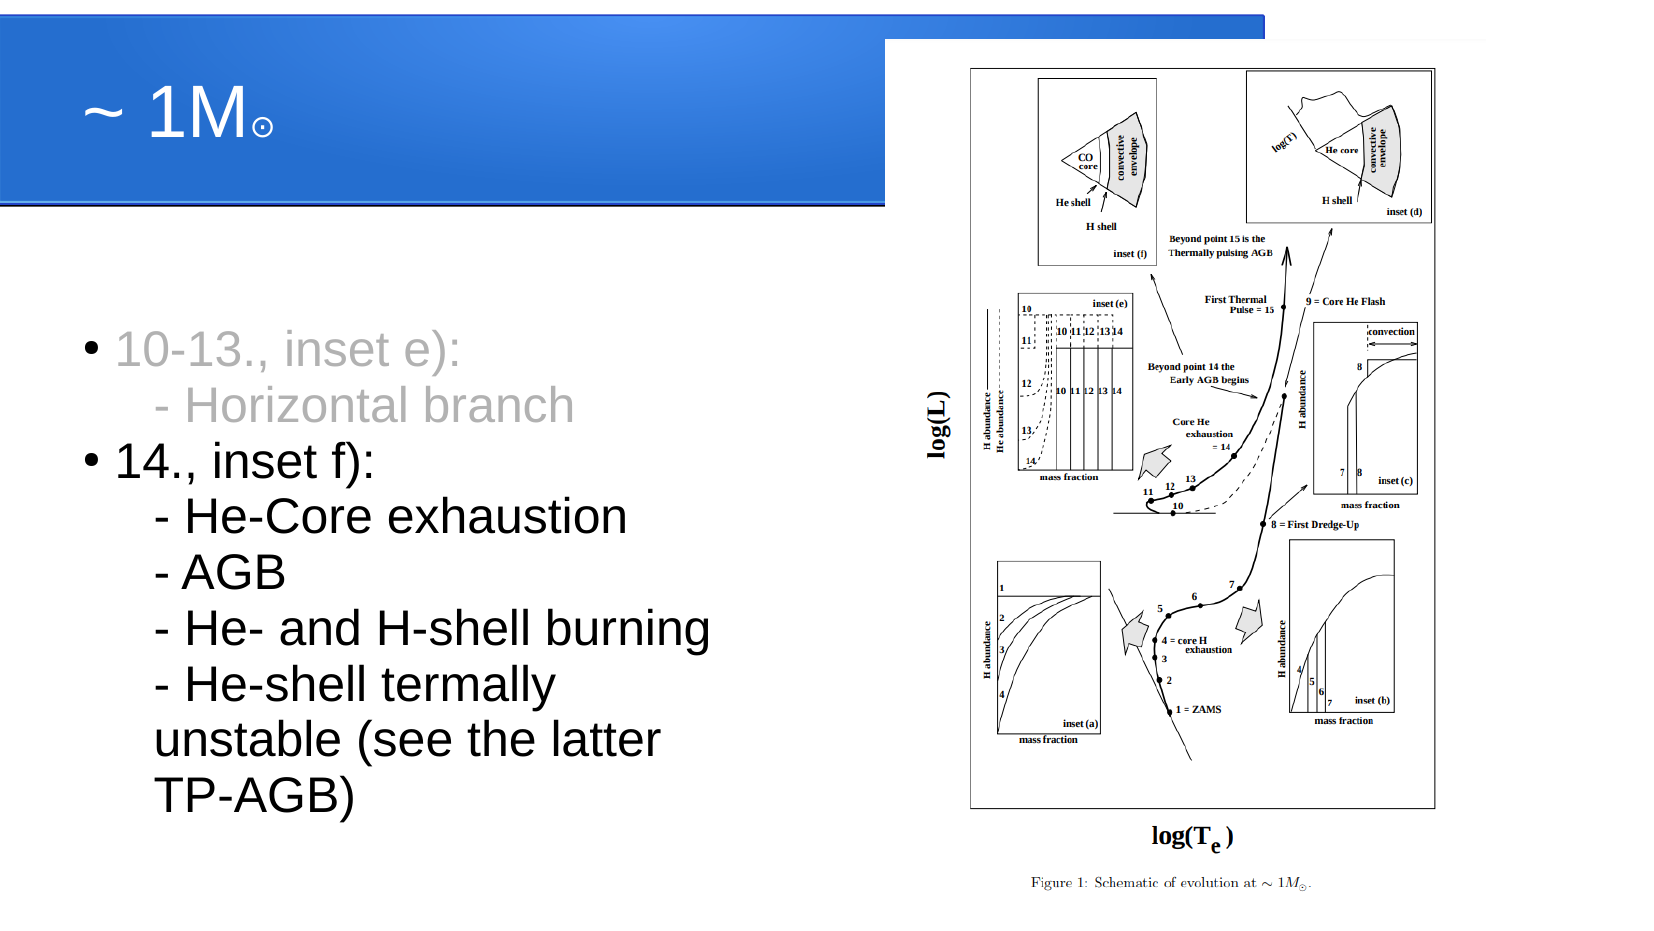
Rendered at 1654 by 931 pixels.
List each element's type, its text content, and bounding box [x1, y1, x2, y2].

title ~ 1M⊙ [82, 35, 1235, 189]
picture [885, 39, 1486, 916]
subtitle 10-13., inset e): - Horizontal branch 14., inset f): - He-Core exhaustion - AGB - He- and H-shell burning - He-shell termally unstable (see the latter TP-AGB) [82, 302, 751, 843]
